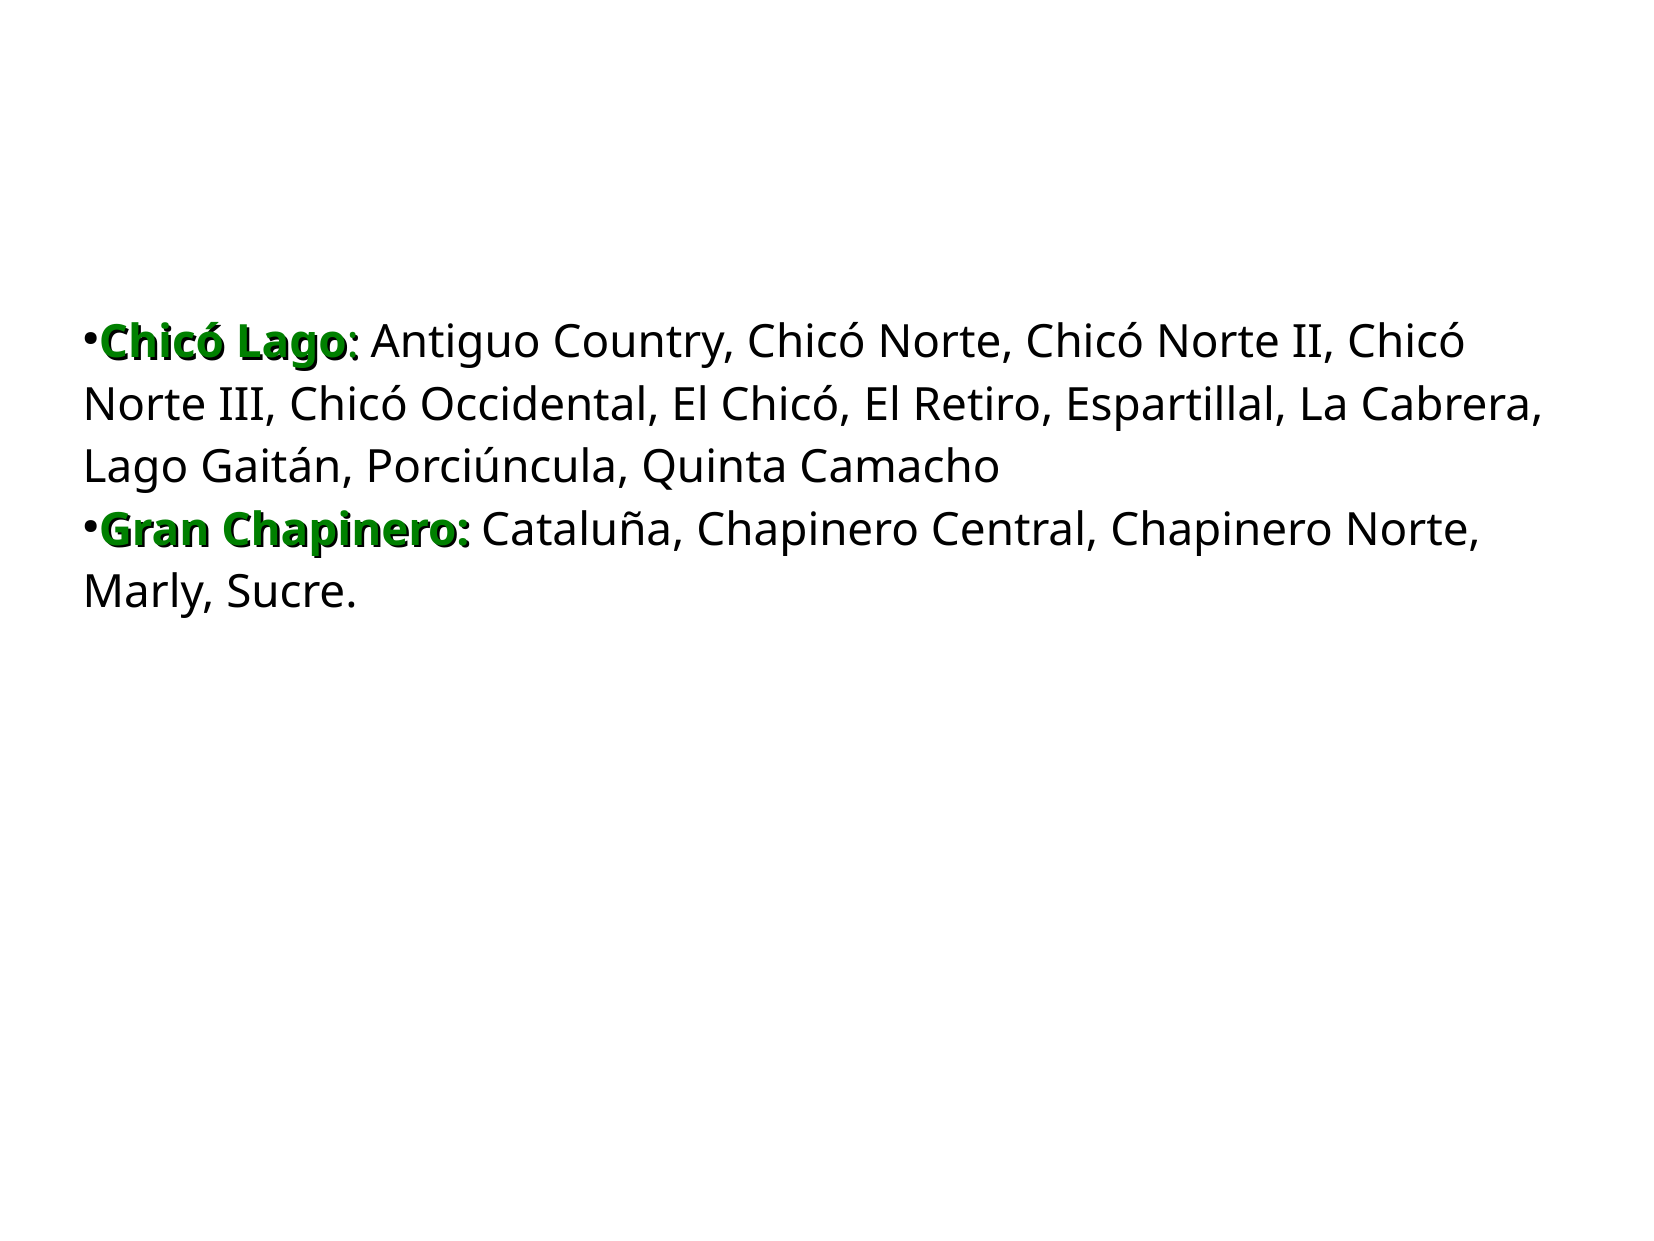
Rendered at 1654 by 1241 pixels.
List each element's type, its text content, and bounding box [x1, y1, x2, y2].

subtitle Chicó Lago: Antiguo Country, Chicó Norte, Chicó Norte II, Chicó Norte III, Chicó Occidental, El Chicó, El Retiro, Espartillal, La Cabrera, Lago Gaitán, Porciúncula, Quinta Camacho Gran Chapinero: Cataluña, Chapinero Central, Chapinero Norte, Marly, Sucre. [82, 55, 1571, 875]
